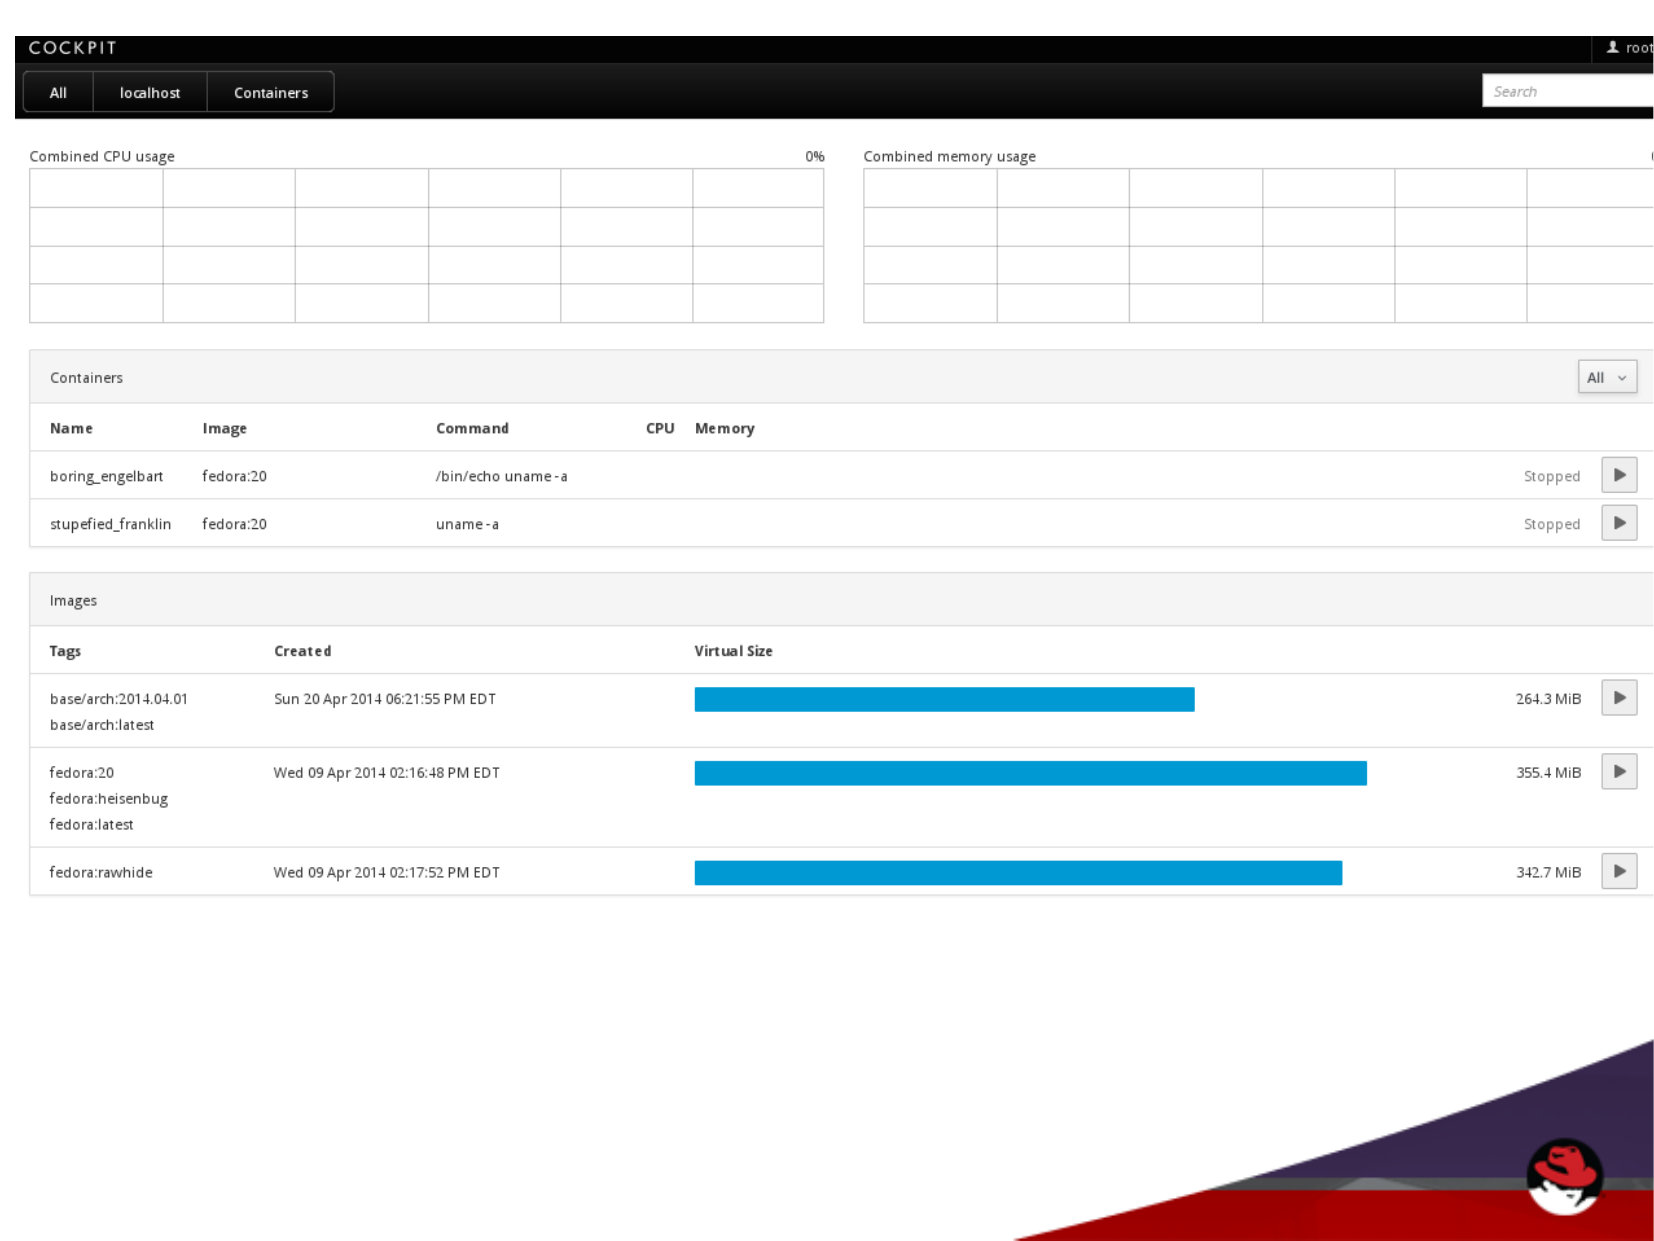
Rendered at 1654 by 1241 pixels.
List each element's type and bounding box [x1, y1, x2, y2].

picture [15, 36, 1654, 946]
picture [1012, 1036, 1654, 1241]
